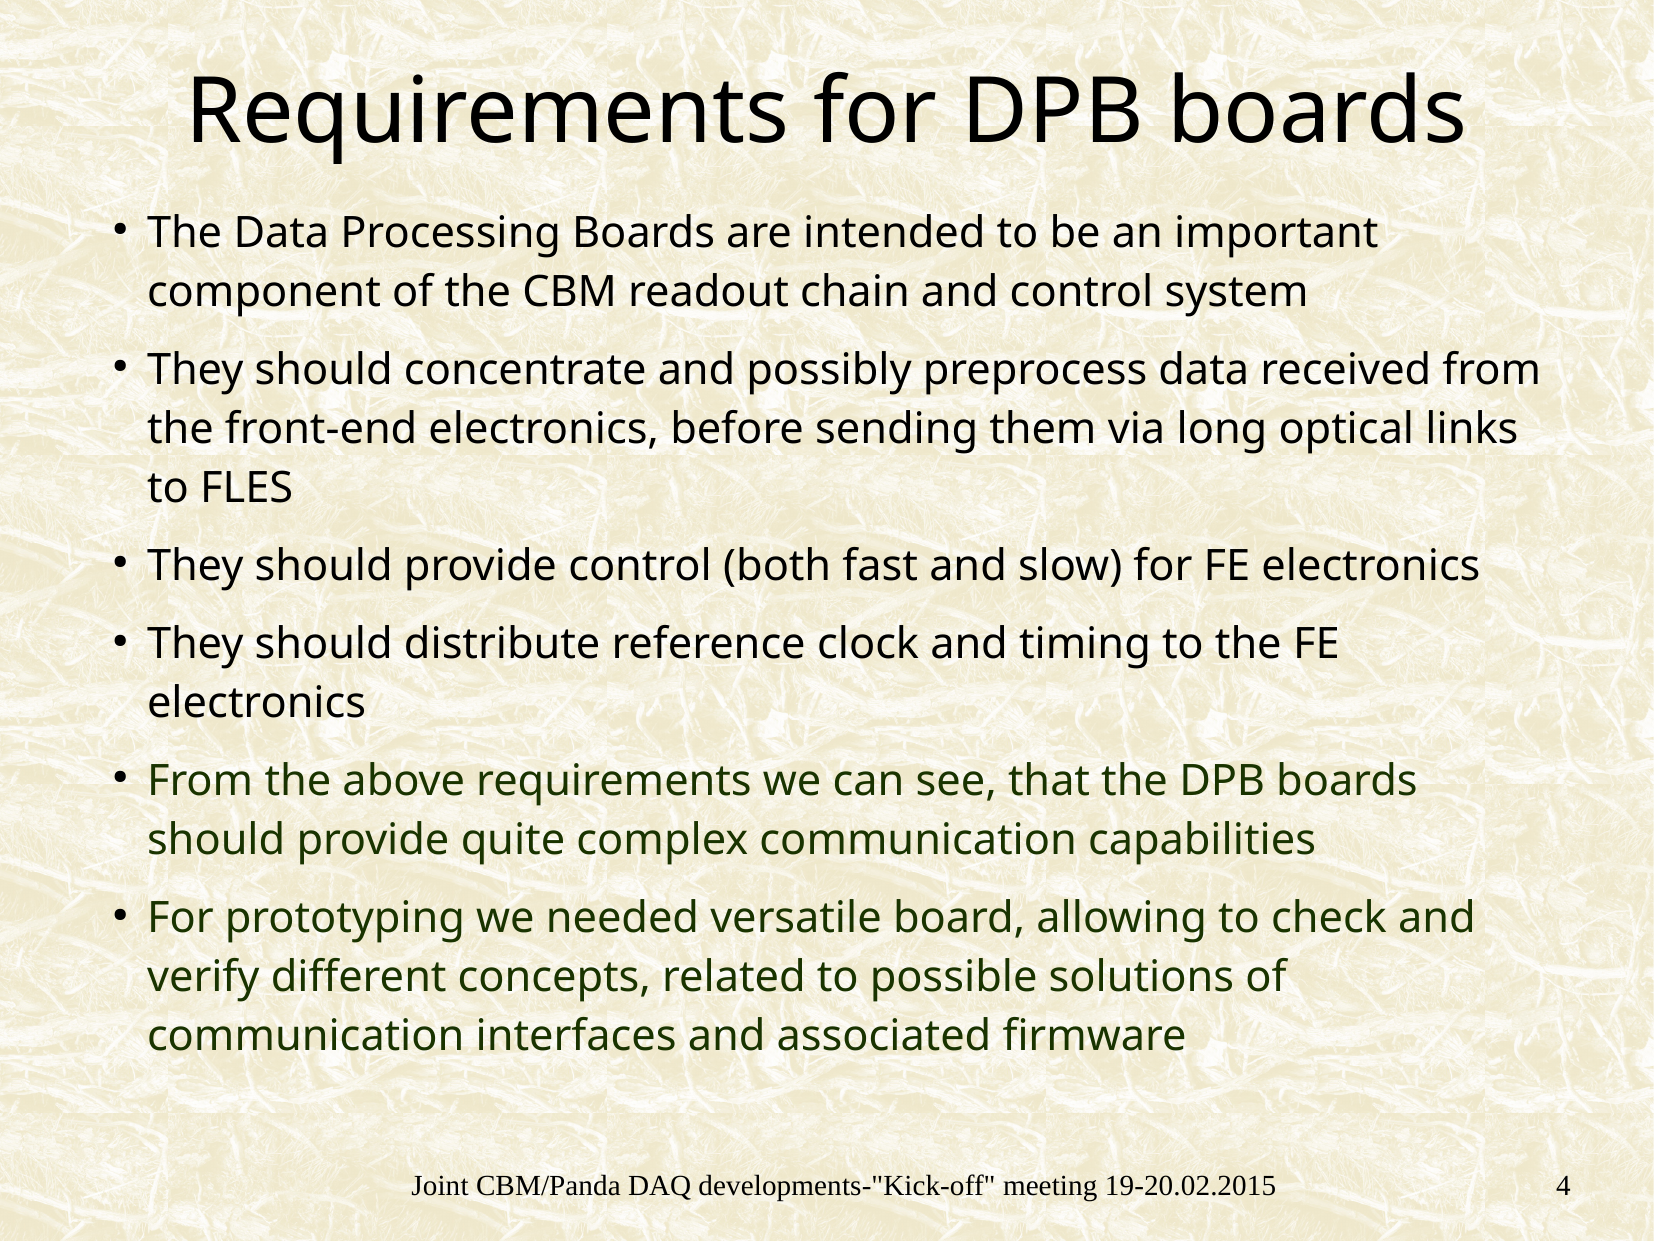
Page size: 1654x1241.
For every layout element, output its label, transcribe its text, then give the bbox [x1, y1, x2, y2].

list The Data Processing Boards are intended to be an important component of the CBM readout chain and control system They should concentrate and possibly preprocess data received from the front-end electronics, before sending them via long optical links to FLES They should provide control (both fast and slow) for FE electronics They should distribute reference clock and timing to the FE electronics From the above requirements we can see, that the DPB boards should provide quite complex communication capabilities For prototyping we needed versatile board, allowing to check and verify different concepts, related to possible solutions of communication interfaces and associated firmware [101, 200, 1557, 1066]
picture [0, 0, 1654, 1241]
title Requirements for DPB boards [82, 43, 1571, 172]
